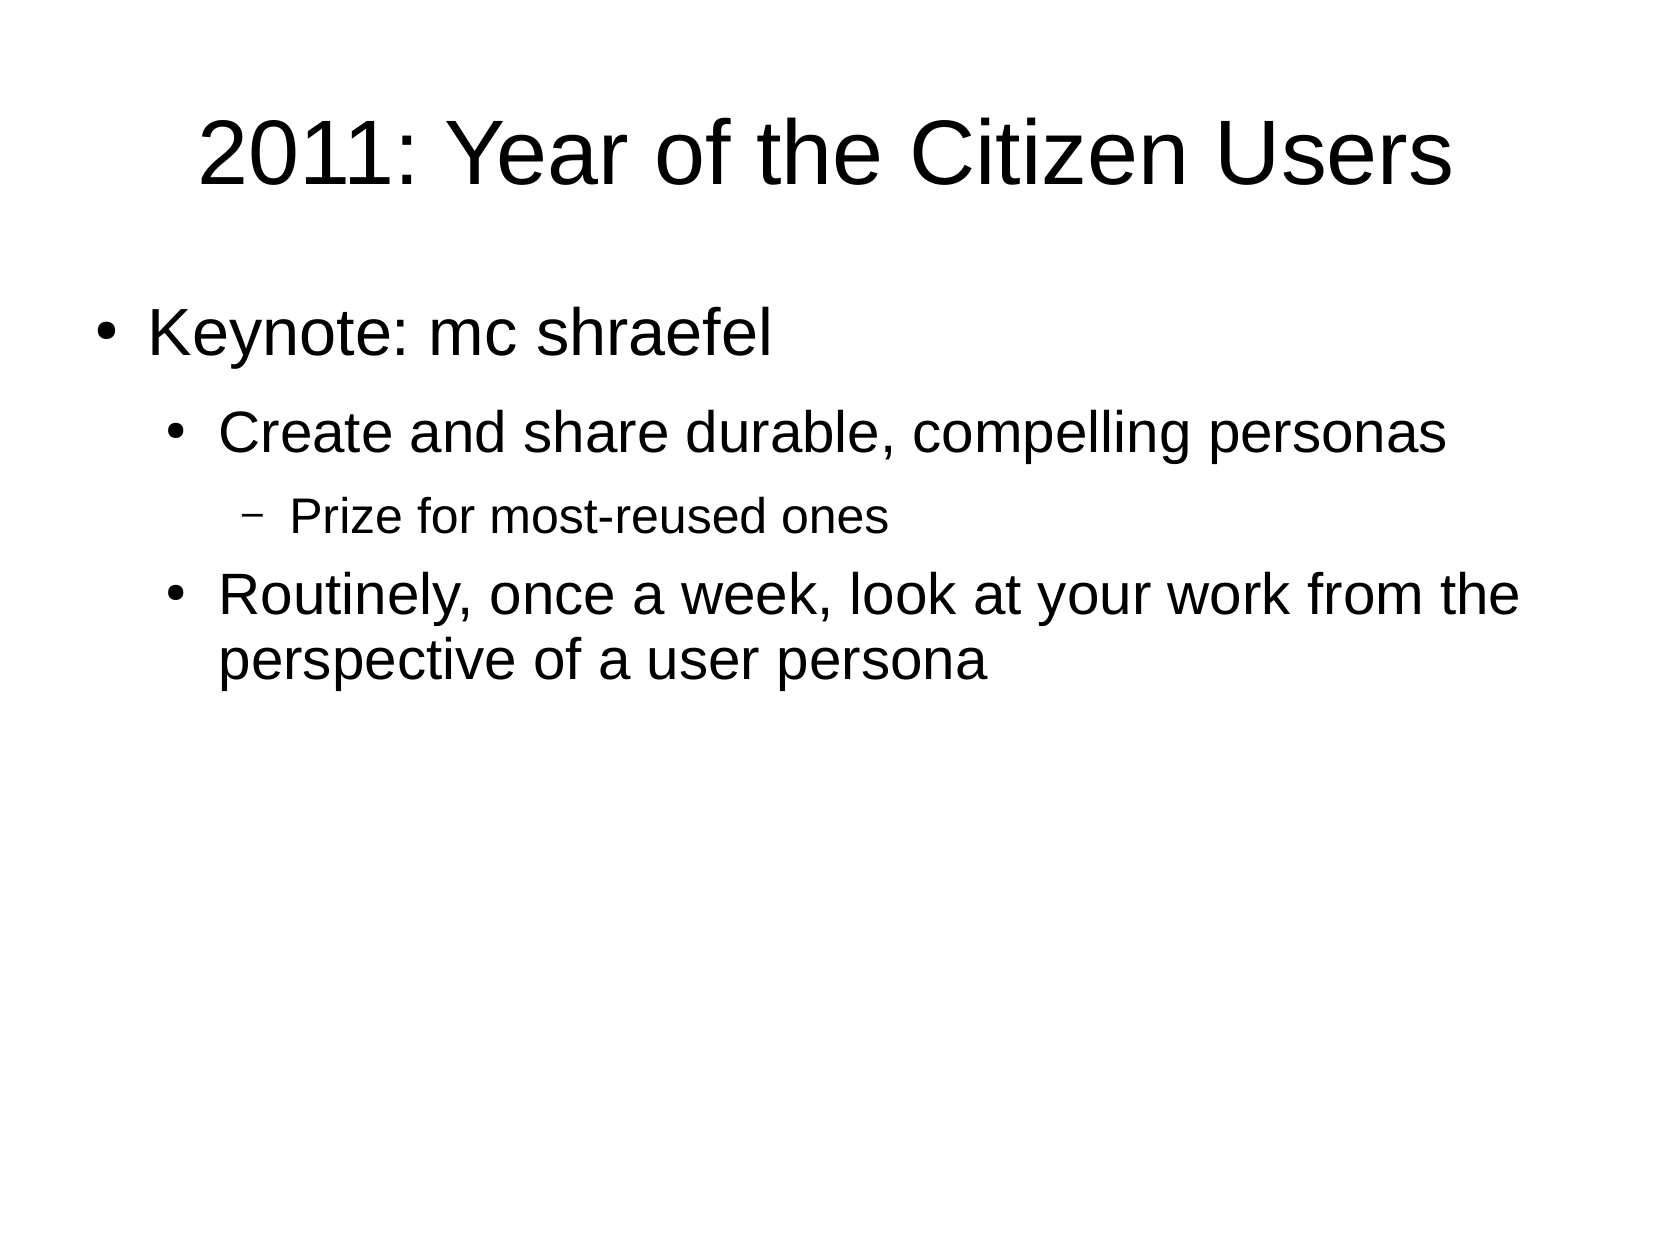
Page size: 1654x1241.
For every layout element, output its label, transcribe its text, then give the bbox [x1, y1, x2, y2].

title 2011: Year of the Citizen Users [82, 49, 1571, 257]
list Keynote: mc shraefel Create and share durable, compelling personas Prize for most-reused ones Routinely, once a week, look at your work from the perspective of a user persona [76, 295, 1565, 1114]
